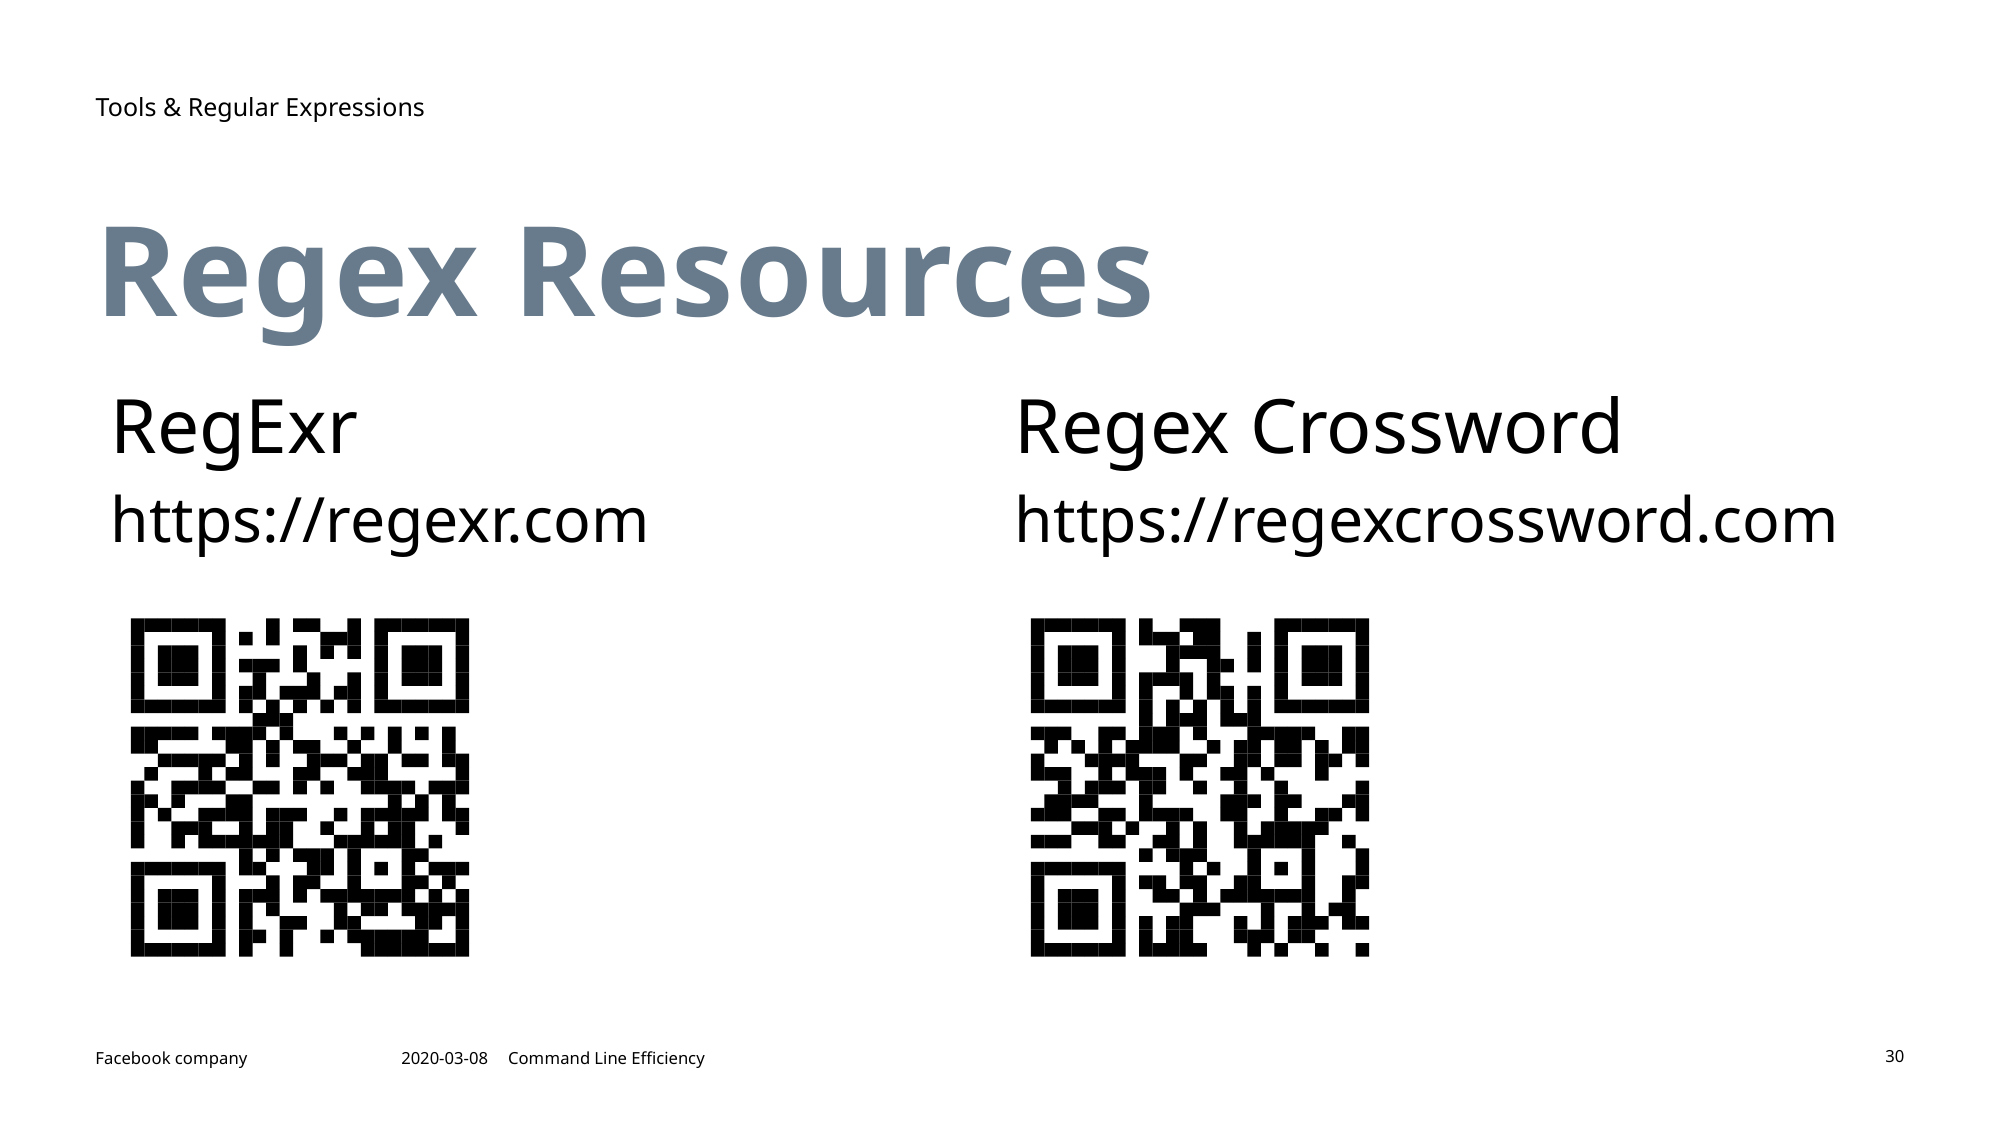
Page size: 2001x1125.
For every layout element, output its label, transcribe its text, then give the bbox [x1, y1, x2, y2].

footer Command Line Efficiency [508, 1047, 1294, 1068]
slide_number 2020-03-08 [401, 1047, 508, 1068]
table_header RegExr https://regexr.com [96, 355, 1000, 568]
list Tools & Regular Expressions [95, 88, 988, 119]
slide_number <number> [1840, 1047, 1905, 1068]
picture [75, 562, 526, 1013]
picture [975, 562, 1426, 1013]
table_header Regex Crossword https://regexcrossword.com [1000, 355, 1904, 568]
title Regex Resources [95, 176, 1905, 333]
